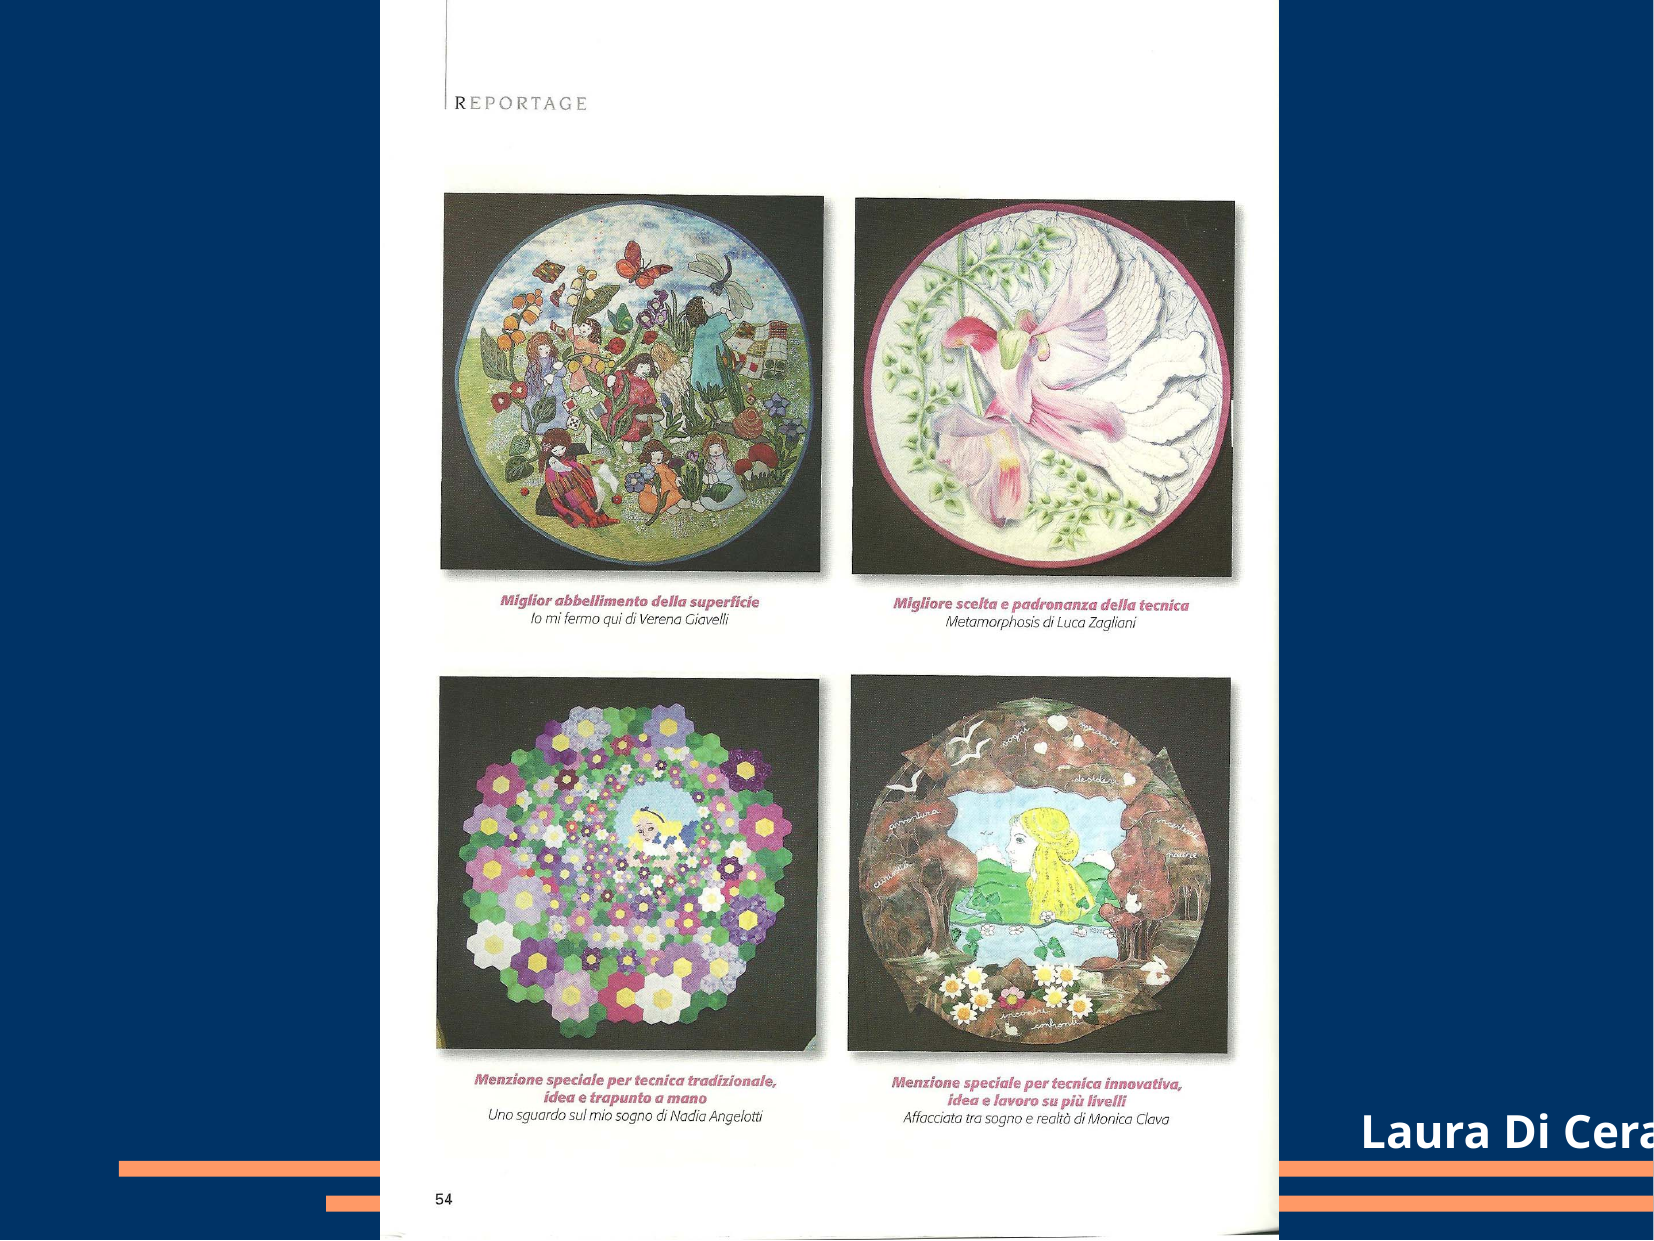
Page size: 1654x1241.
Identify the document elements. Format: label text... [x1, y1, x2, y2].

picture [380, 0, 1279, 1240]
text_box Laura Di Cera [1334, 1092, 1654, 1165]
